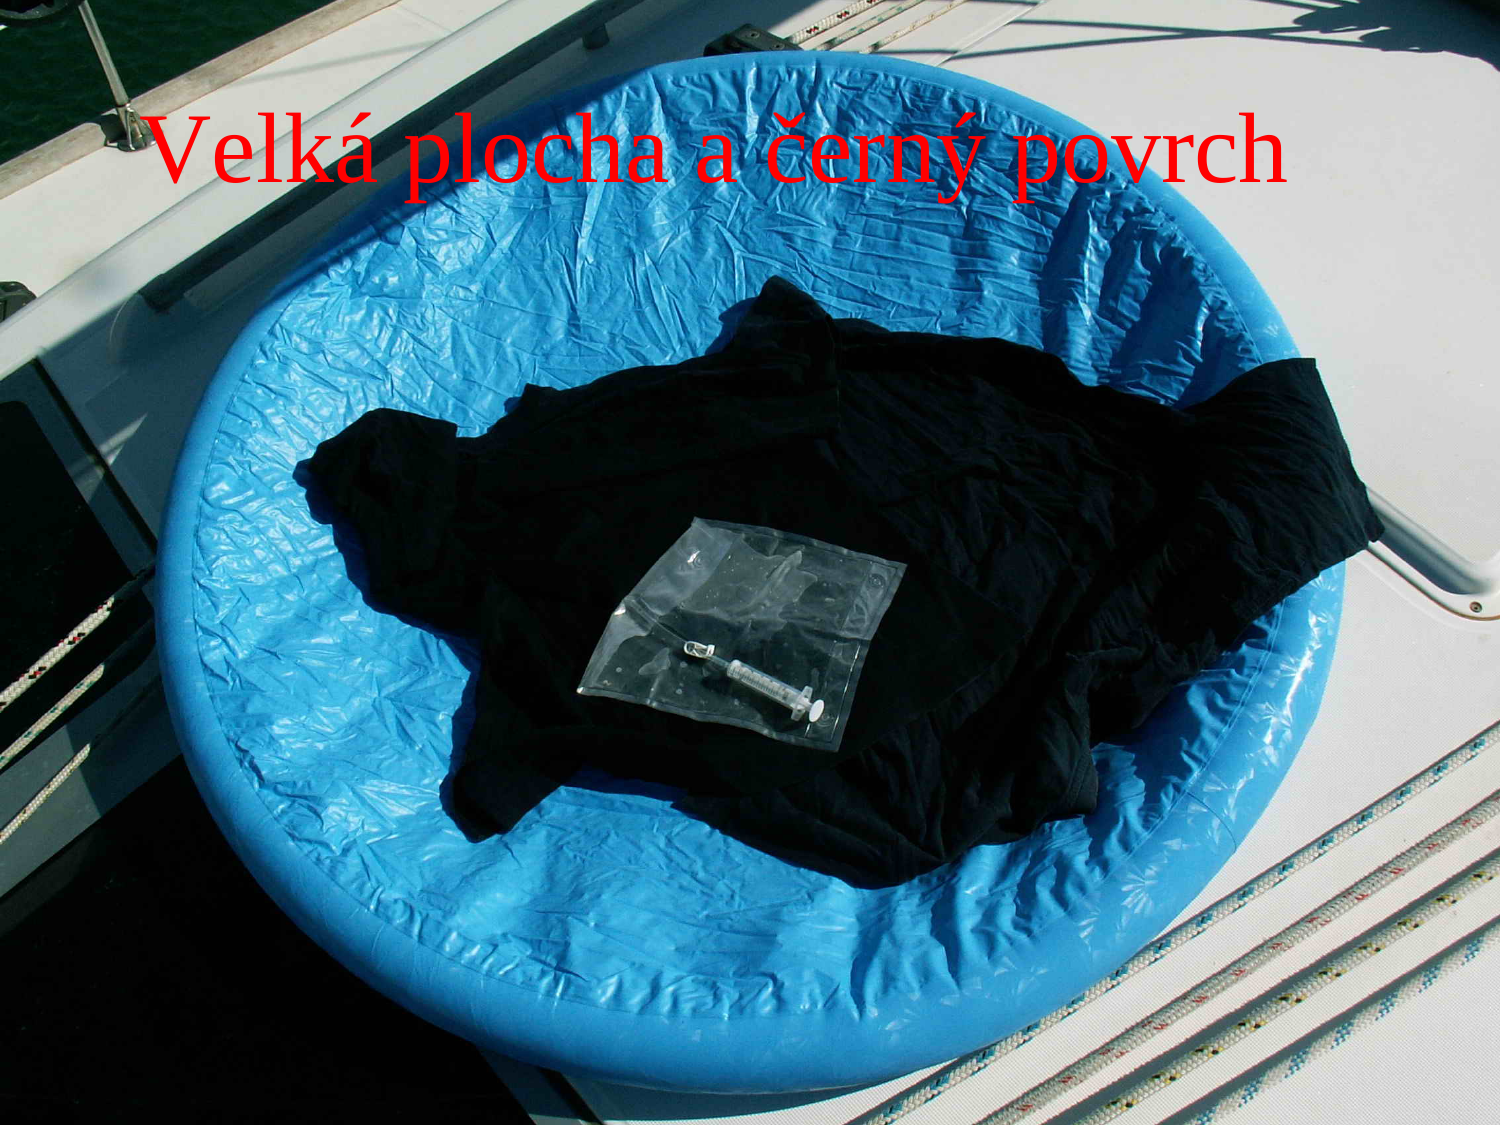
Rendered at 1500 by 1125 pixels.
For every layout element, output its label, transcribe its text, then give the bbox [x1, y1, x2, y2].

picture [0, 0, 1500, 1125]
text_box Velká plocha a černý povrch [124, 75, 1426, 211]
